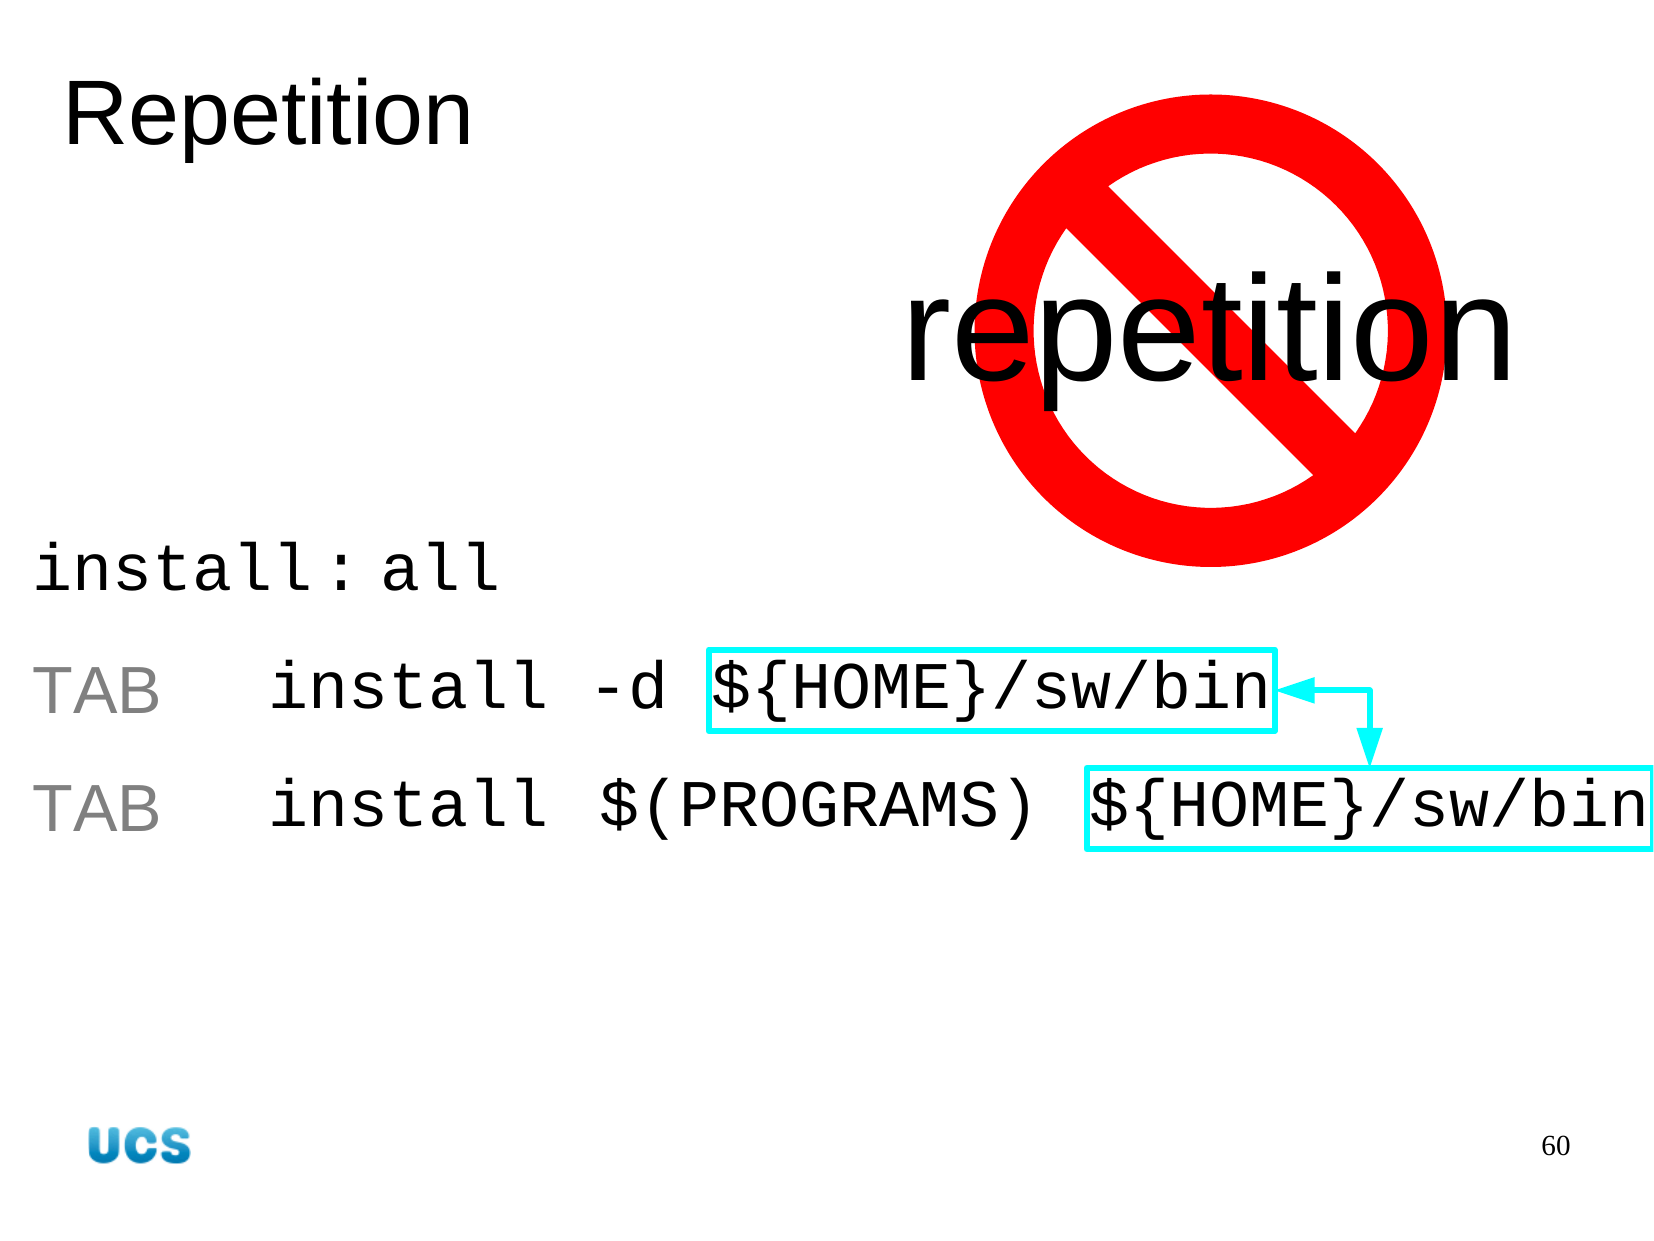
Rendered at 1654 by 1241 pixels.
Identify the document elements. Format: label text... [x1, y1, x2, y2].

text_box ${HOME}/sw/bin [1086, 767, 1653, 850]
picture [88, 1126, 191, 1165]
text_box [991, 94, 1430, 242]
text_box Repetition [59, 59, 479, 168]
text_box : [318, 531, 365, 614]
text_box ${HOME}/sw/bin [708, 649, 1275, 732]
text_box install [265, 767, 552, 850]
text_box [990, 416, 1432, 567]
text_box $(PROGRAMS) [596, 767, 1043, 850]
text_box all [377, 531, 504, 613]
text_box install -d [265, 649, 672, 732]
text_box TAB [29, 649, 166, 731]
text_box install [29, 531, 316, 614]
text_box repetition [856, 242, 1522, 416]
text_box TAB [29, 767, 166, 849]
